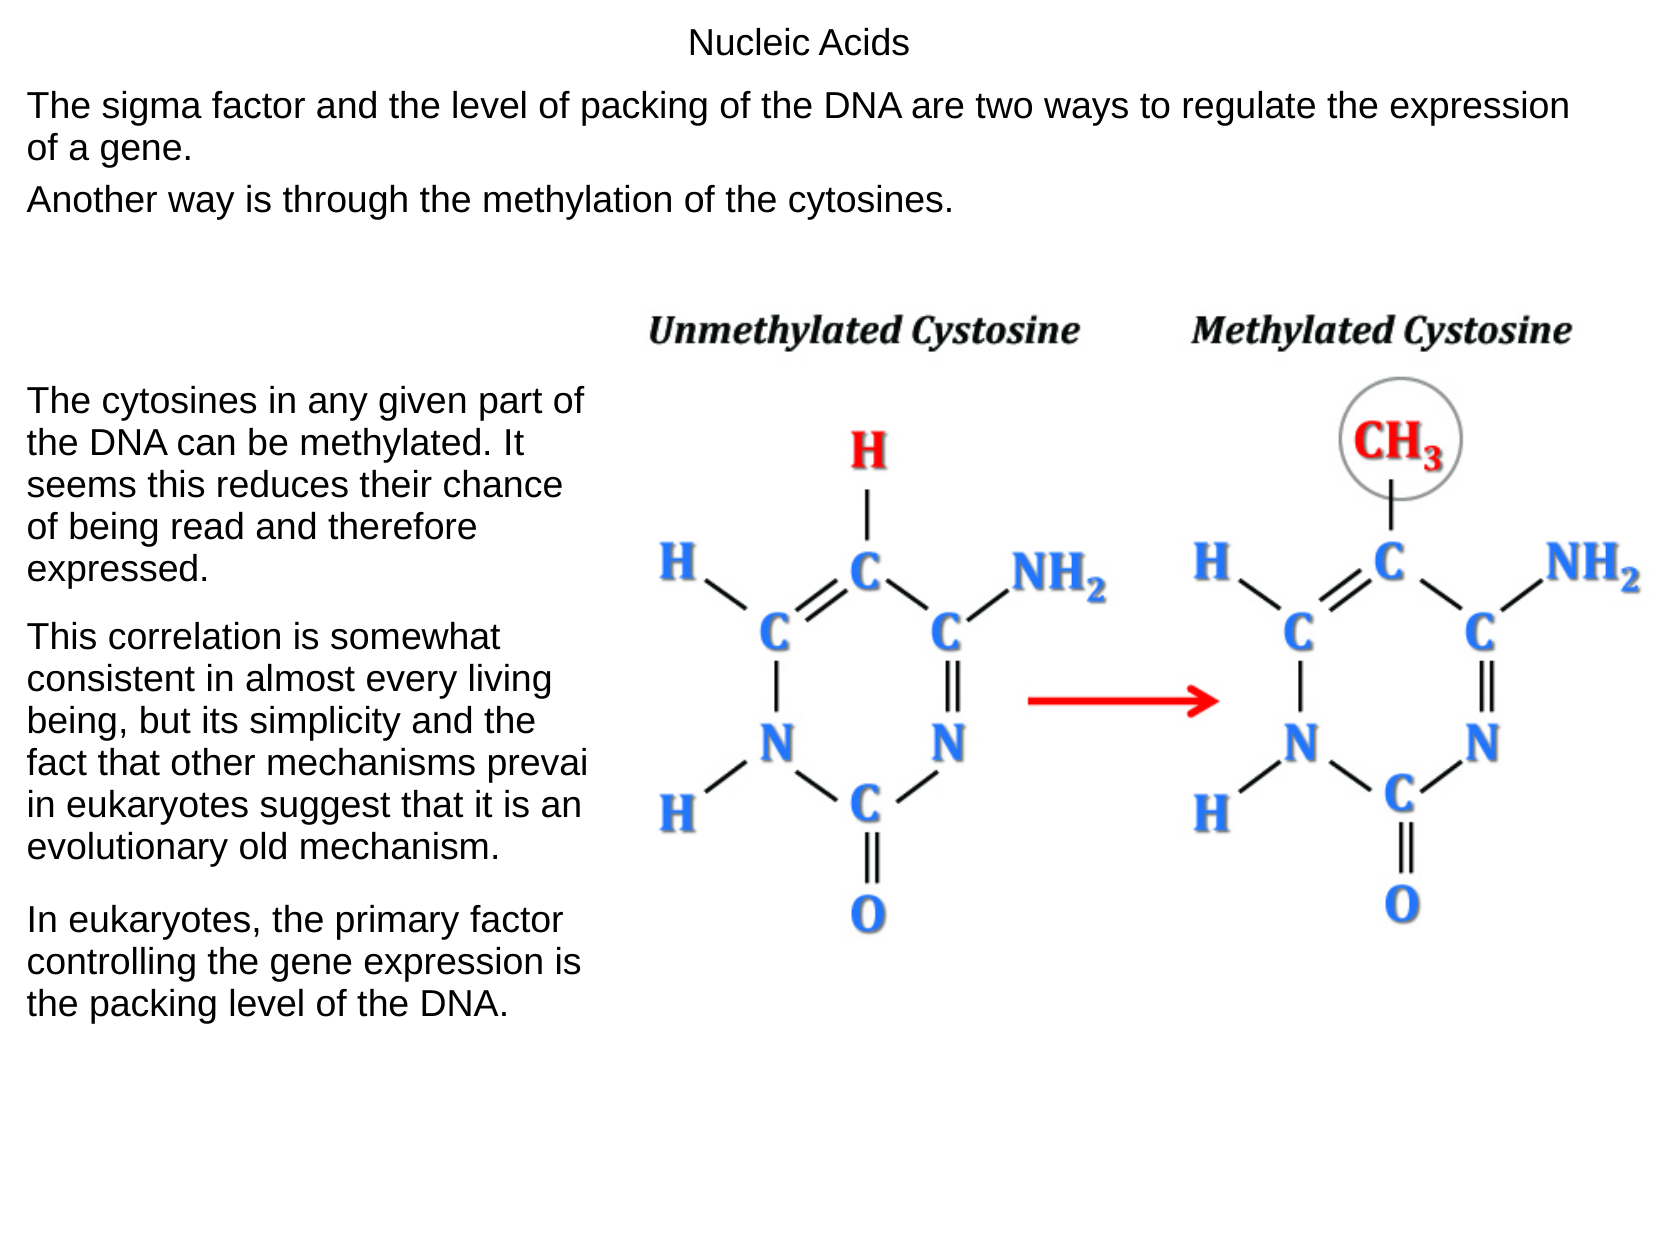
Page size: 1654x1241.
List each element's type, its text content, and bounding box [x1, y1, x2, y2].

text_box Another way is through the methylation of the cytosines. [11, 170, 1595, 254]
text_box The sigma factor and the level of packing of the DNA are two ways to regulate the expression of a gene. [11, 76, 1607, 176]
text_box The cytosines in any given part of the DNA can be methylated. It seems this reduces their chance of being read and therefore expressed. [11, 371, 590, 597]
text_box Nucleic Acids [673, 14, 1654, 71]
text_box This correlation is somewhat consistent in almost every living being, but its simplicity and the fact that other mechanisms prevail in eukaryotes suggest that it is an evolutionary old mechanism. [11, 608, 590, 875]
text_box In eukaryotes, the primary factor controlling the gene expression is the packing level of the DNA. [11, 891, 615, 1063]
picture [590, 283, 1654, 972]
